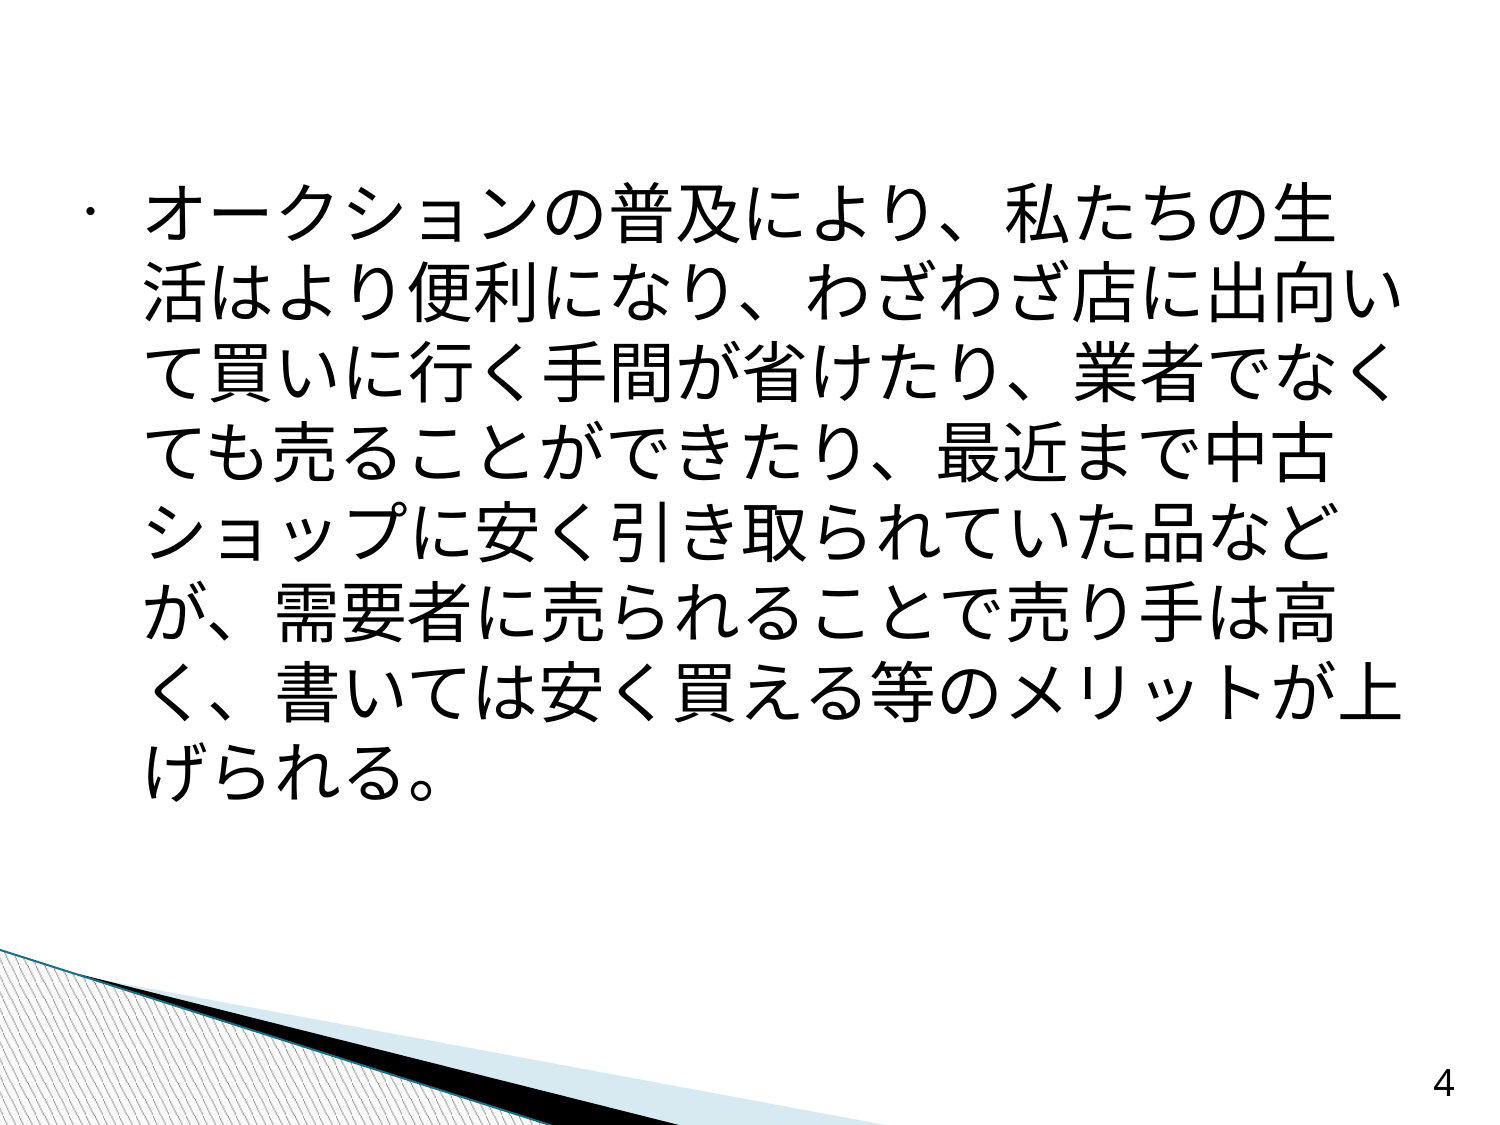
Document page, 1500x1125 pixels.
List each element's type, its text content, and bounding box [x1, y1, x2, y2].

picture [0, 952, 543, 1125]
text_box オークションの普及により、私たちの生活はより便利になり、わざわざ店に出向いて買いに行く手間が省けたり、業者でなくても売ることができたり、最近まで中古ショップに安く引き取られていた品などが、需要者に売られることで売り手は高く、書いては安く買える等のメリットが上げられる。 [70, 163, 1421, 907]
